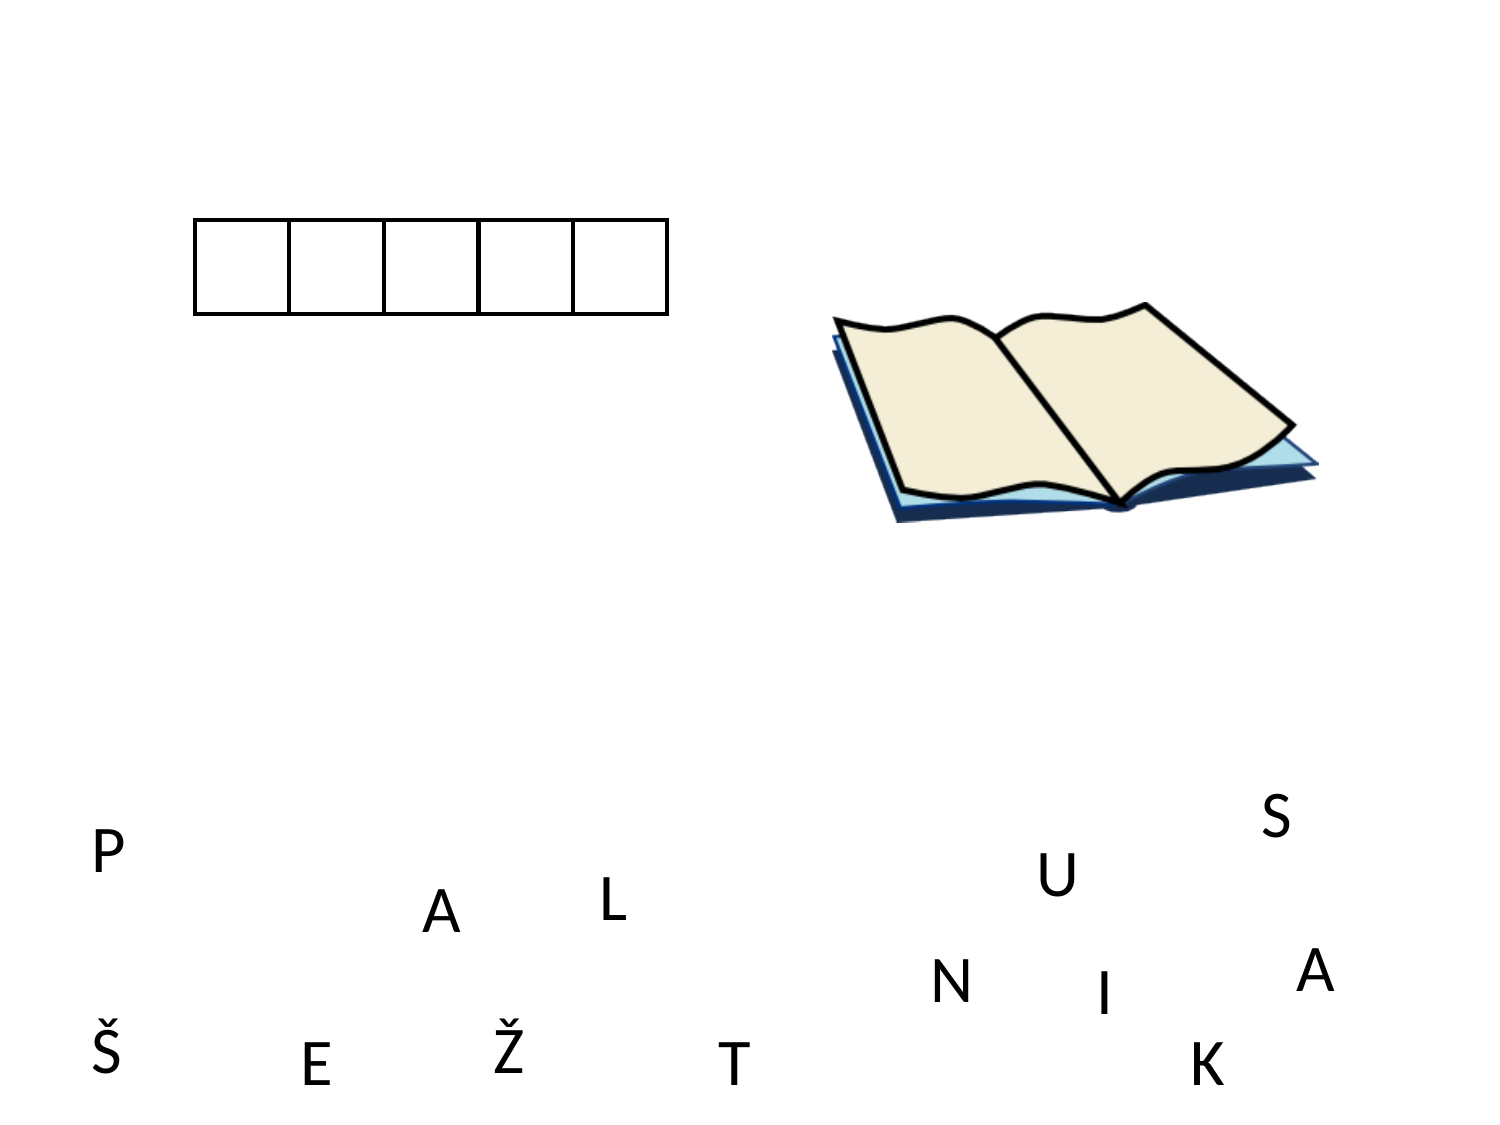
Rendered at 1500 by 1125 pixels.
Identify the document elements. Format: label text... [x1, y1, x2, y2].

text_box E [285, 1011, 348, 1107]
text_box A [407, 857, 477, 954]
text_box L [585, 846, 643, 942]
text_box Š [77, 999, 138, 1095]
text_box S [1246, 763, 1308, 859]
picture [832, 302, 1319, 523]
text_box Ž [478, 999, 540, 1095]
text_box U [1022, 822, 1095, 918]
text_box K [1175, 1011, 1241, 1107]
text_box T [703, 1011, 766, 1107]
text_box A [1282, 916, 1351, 1013]
text_box I [1081, 940, 1128, 1036]
text_box N [915, 928, 989, 1025]
text_box [194, 219, 668, 315]
text_box P [77, 798, 142, 895]
